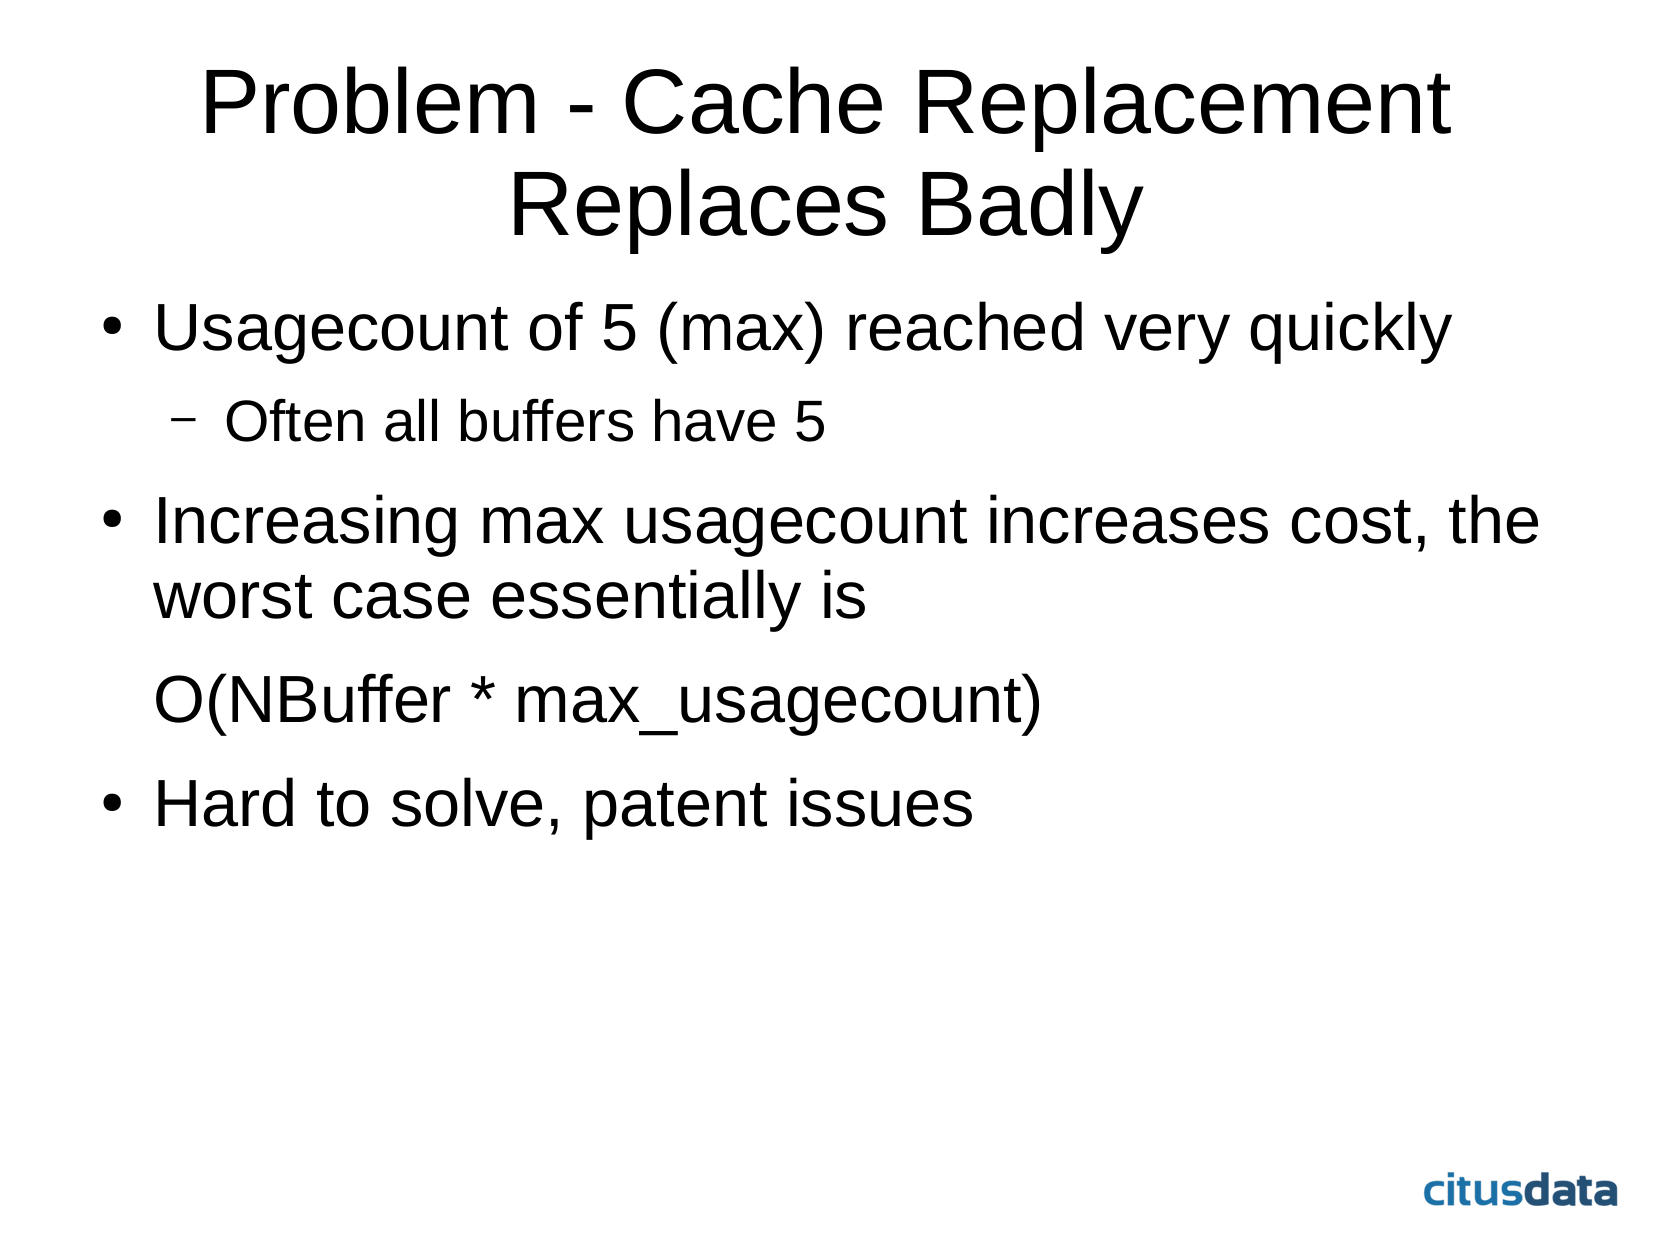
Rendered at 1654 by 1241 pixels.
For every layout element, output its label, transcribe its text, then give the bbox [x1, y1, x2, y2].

title Problem - Cache Replacement Replaces Badly [82, 49, 1571, 257]
picture [1420, 1167, 1622, 1209]
list Usagecount of 5 (max) reached very quickly Often all buffers have 5 Increasing max usagecount increases cost, the worst case essentially is O(NBuffer * max_usagecount) Hard to solve, patent issues [82, 290, 1571, 1096]
